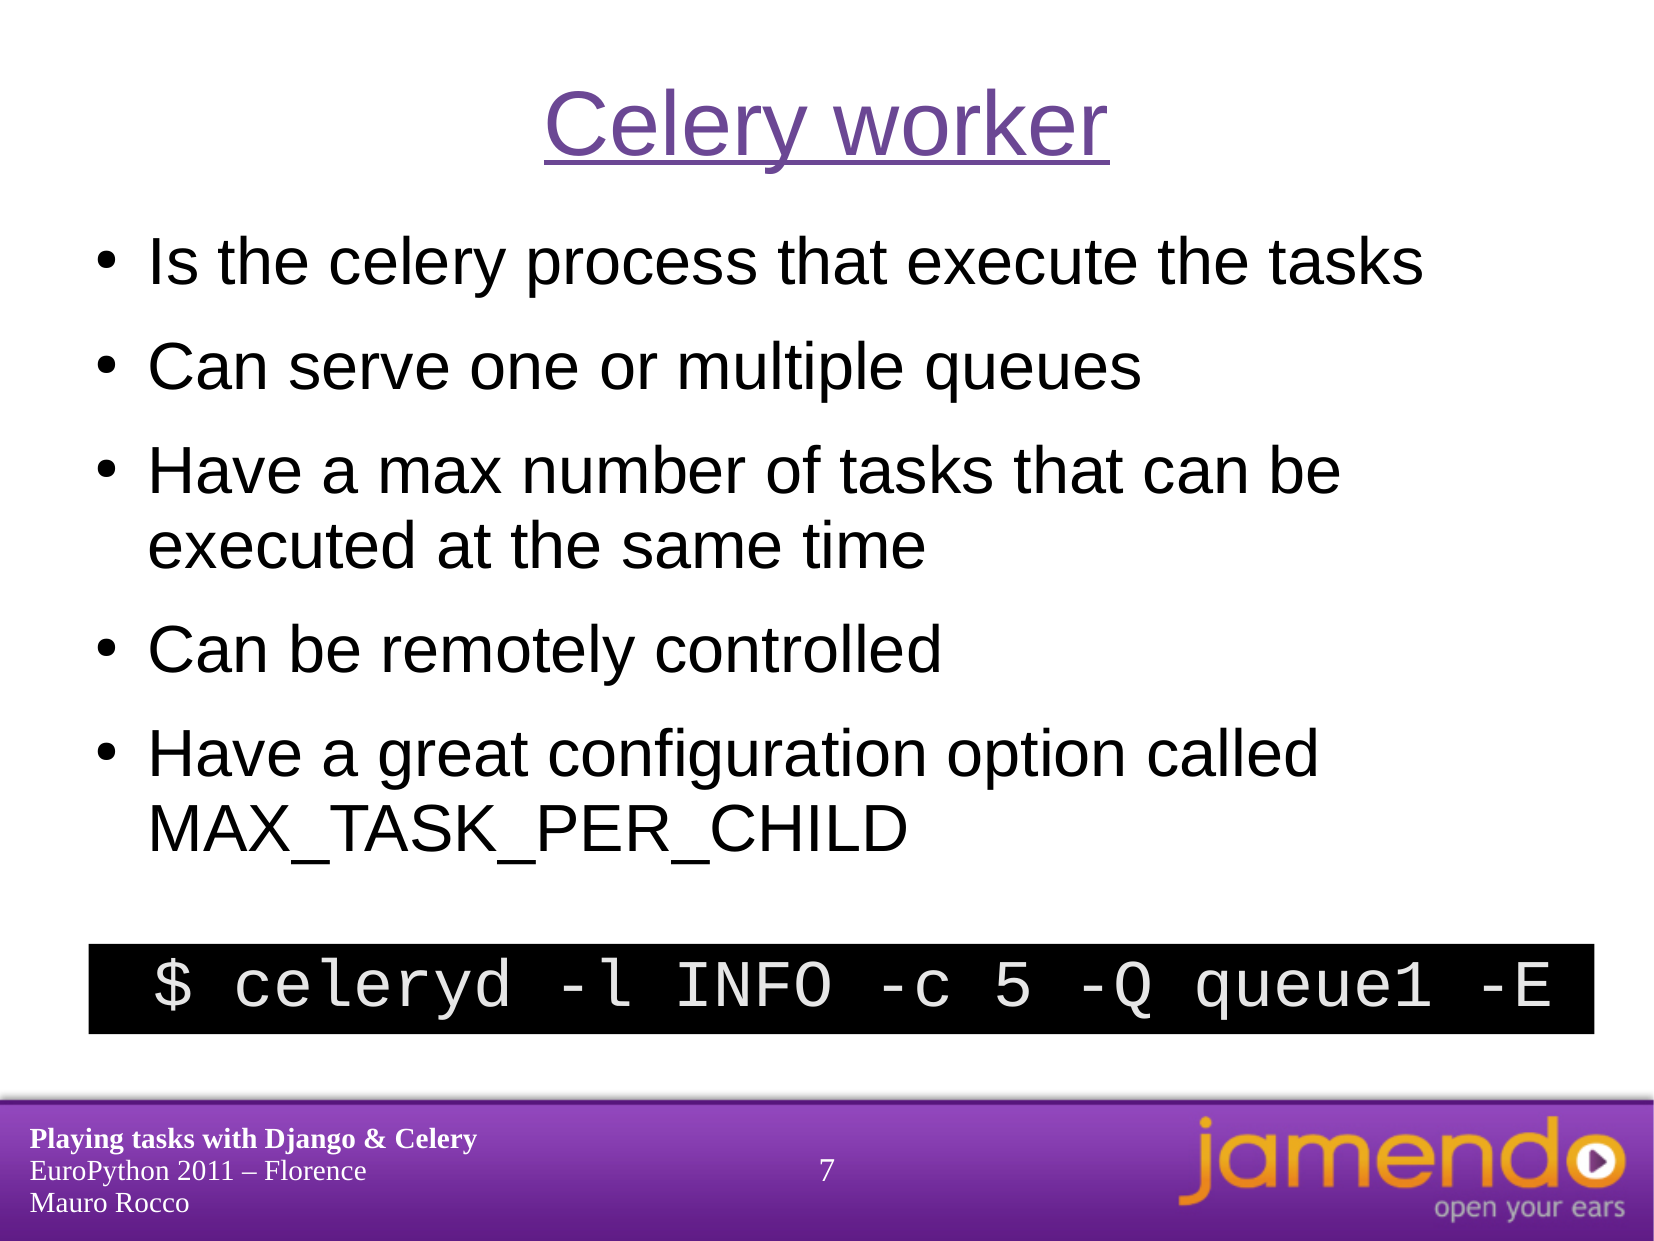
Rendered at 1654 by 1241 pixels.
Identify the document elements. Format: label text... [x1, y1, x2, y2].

text_box $ celeryd -l INFO -c 5 -Q queue1 -E [88, 943, 1595, 1035]
picture [0, 0, 1654, 1241]
title Celery worker [82, 19, 1571, 227]
list Is the celery process that execute the tasks Can serve one or multiple queues Have a max number of tasks that can be executed at the same time Can be remotely controlled Have a great configuration option called MAX_TASK_PER_CHILD $ [76, 224, 1565, 875]
